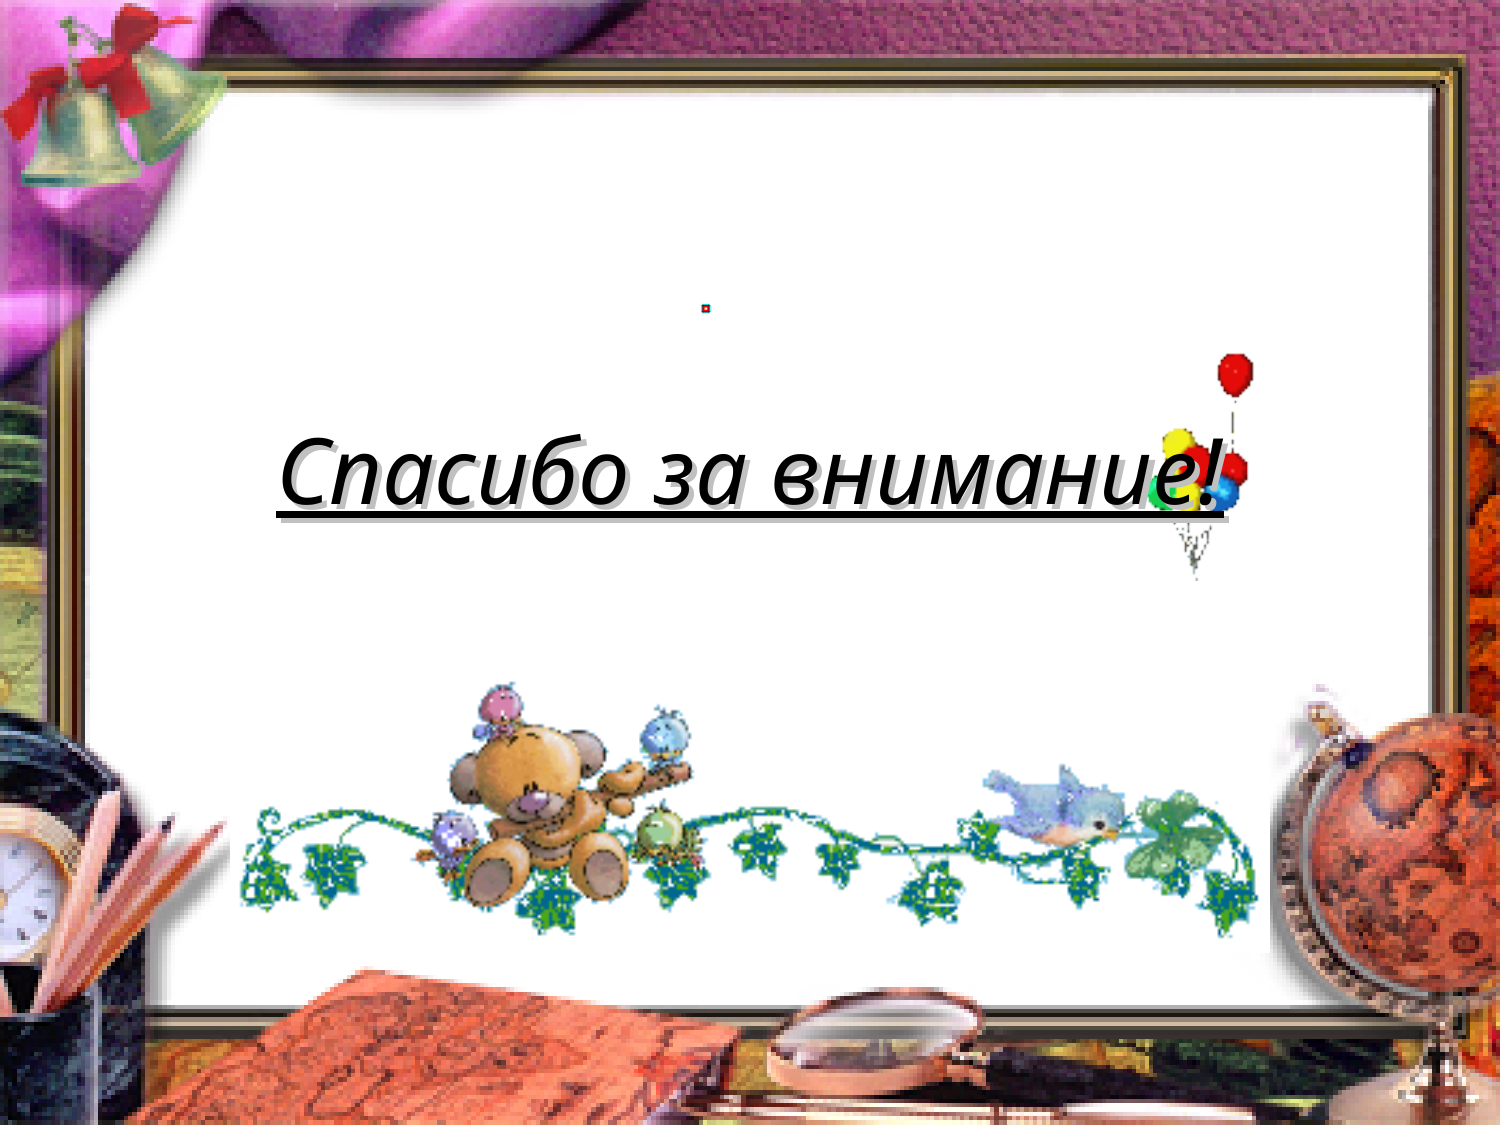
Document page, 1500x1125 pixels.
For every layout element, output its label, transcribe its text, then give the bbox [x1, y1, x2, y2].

picture [0, 0, 1500, 1125]
subtitle Спасибо за внимание! [75, 21, 1425, 915]
